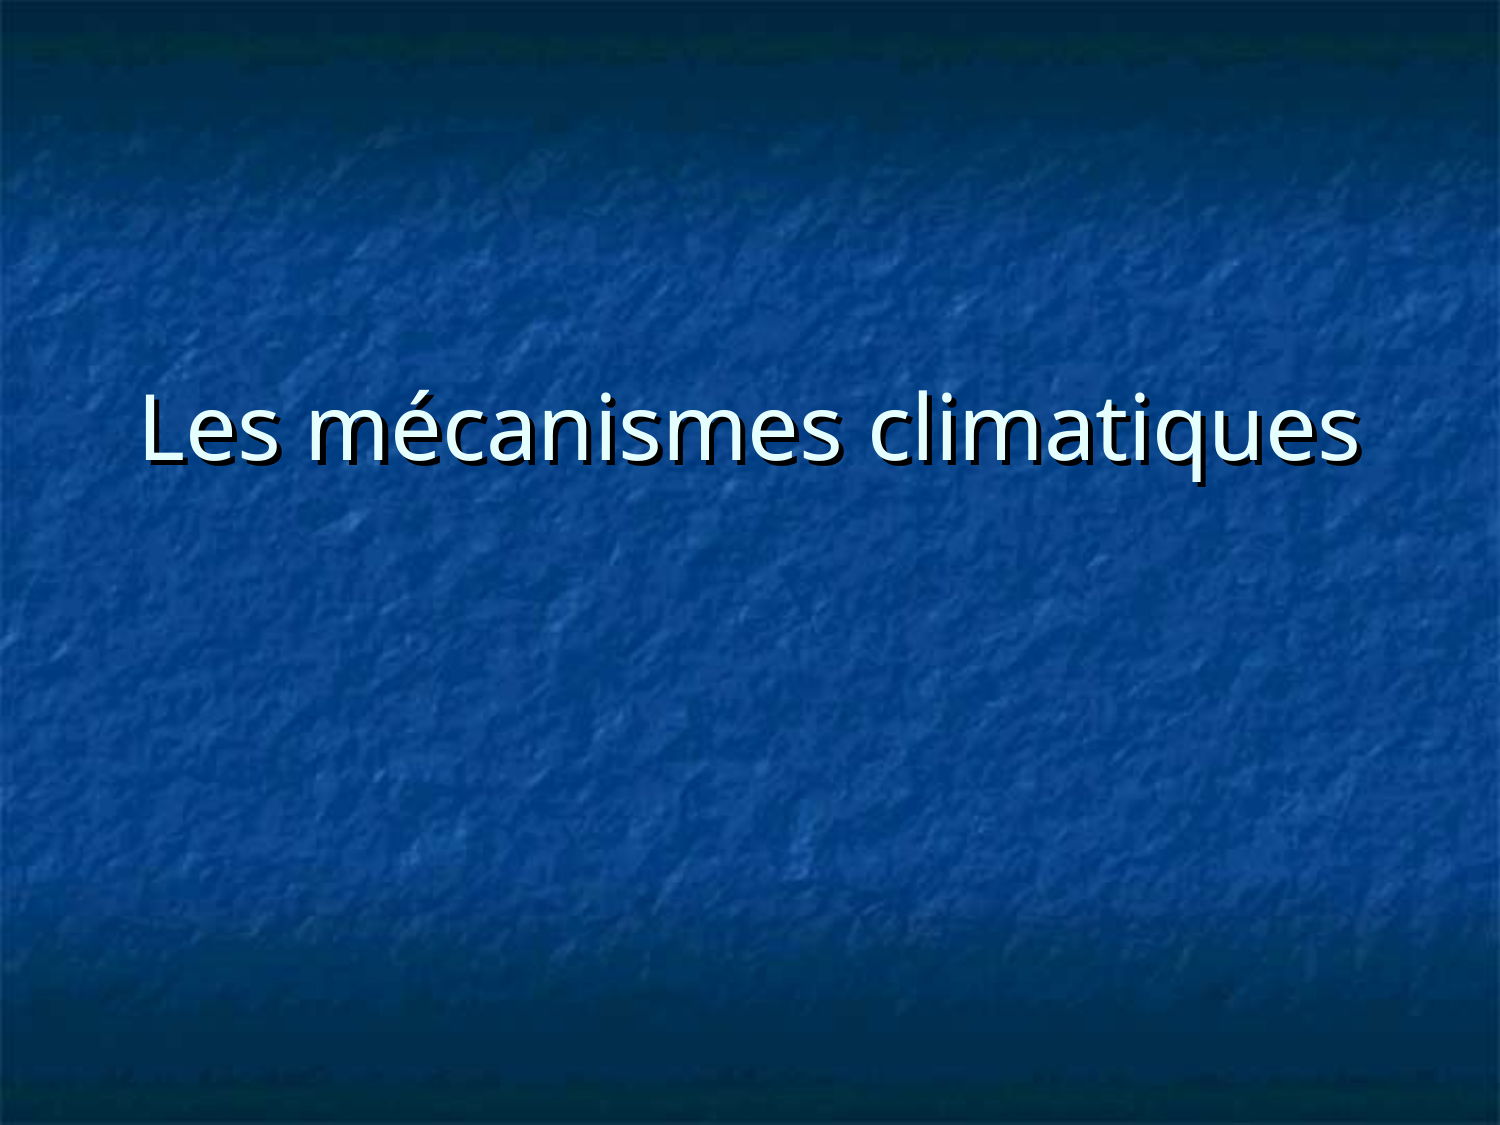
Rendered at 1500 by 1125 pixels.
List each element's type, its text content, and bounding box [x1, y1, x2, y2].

title Les mécanismes climatiques [112, 275, 1388, 576]
picture [0, 0, 1500, 1125]
